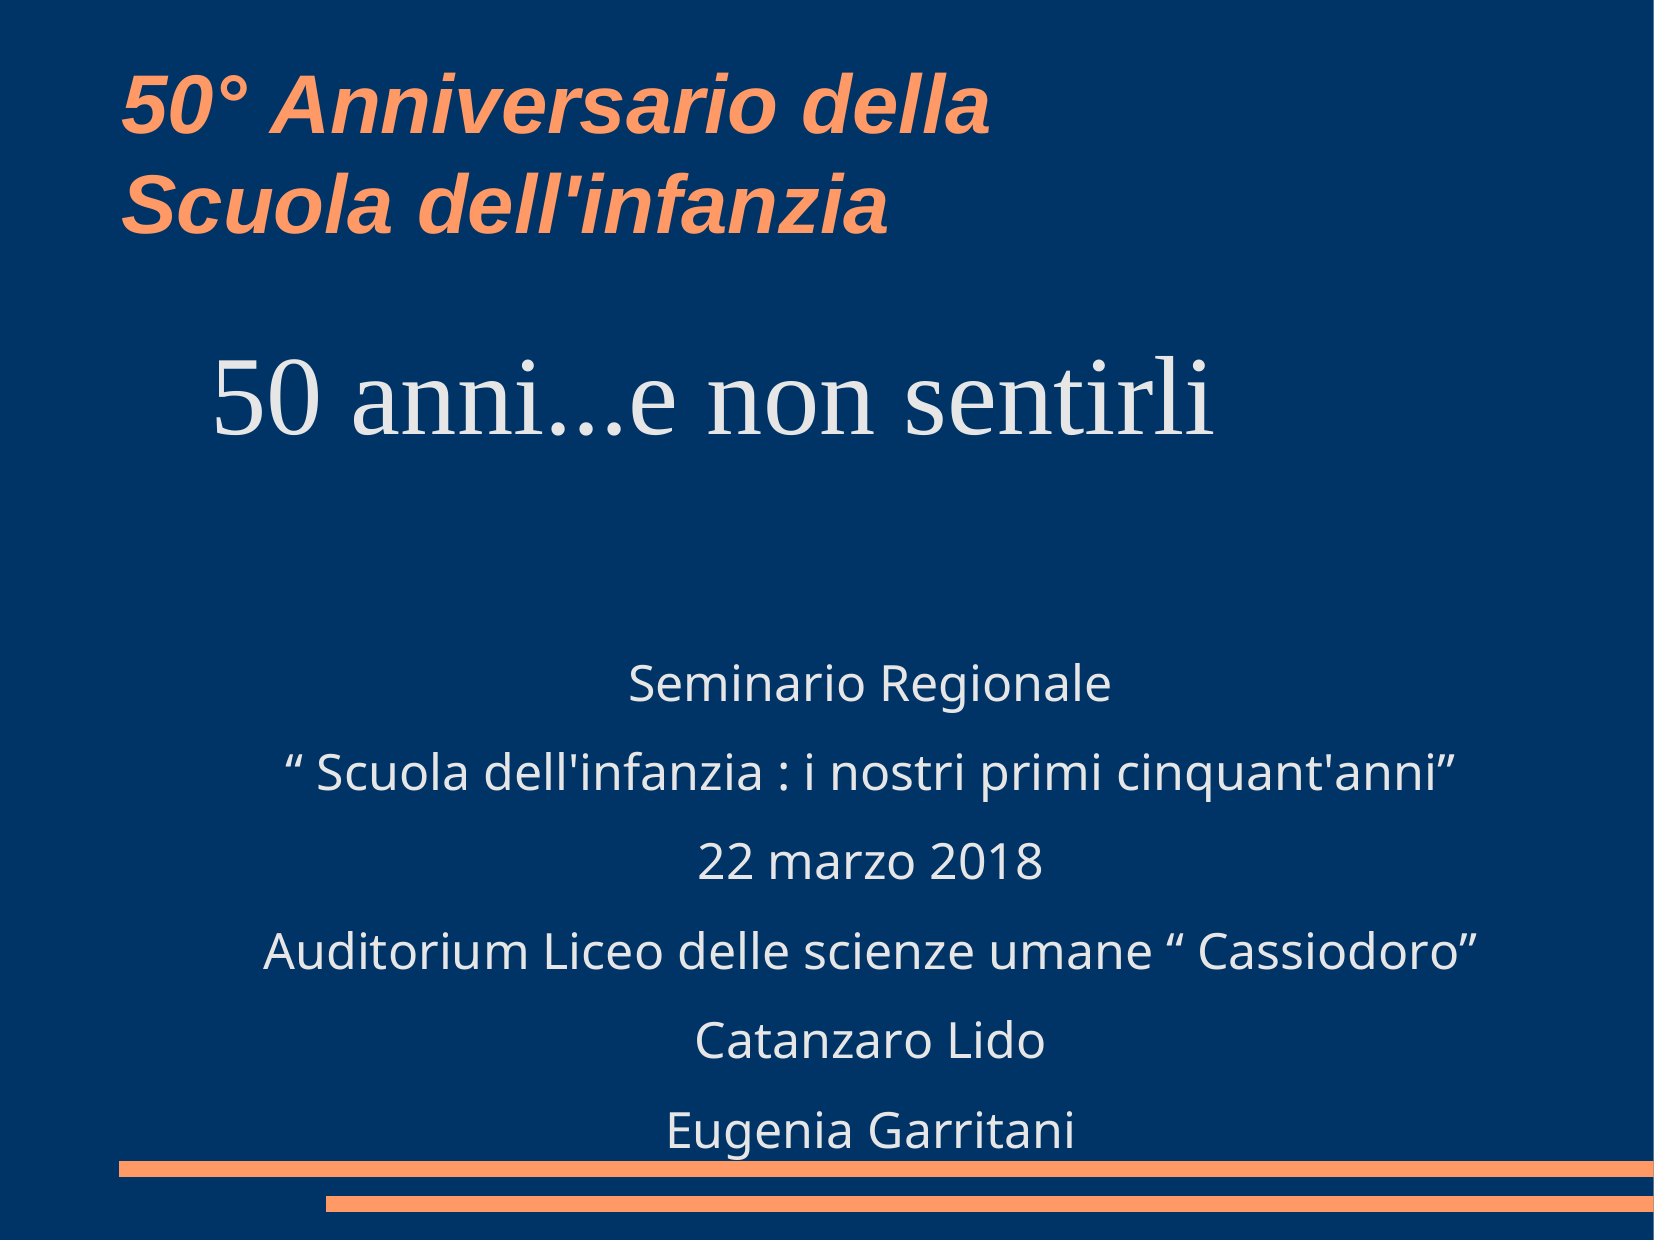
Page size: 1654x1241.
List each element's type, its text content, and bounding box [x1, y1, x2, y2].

list 50 anni...e non sentirli Seminario Regionale “ Scuola dell'infanzia : i nostri primi cinquant'anni” 22 marzo 2018 Auditorium Liceo delle scienze umane “ Cassiodoro” Catanzaro Lido Eugenia Garritani [121, 322, 1561, 1241]
title 50° Anniversario della Scuola dell'infanzia [121, 46, 1534, 254]
